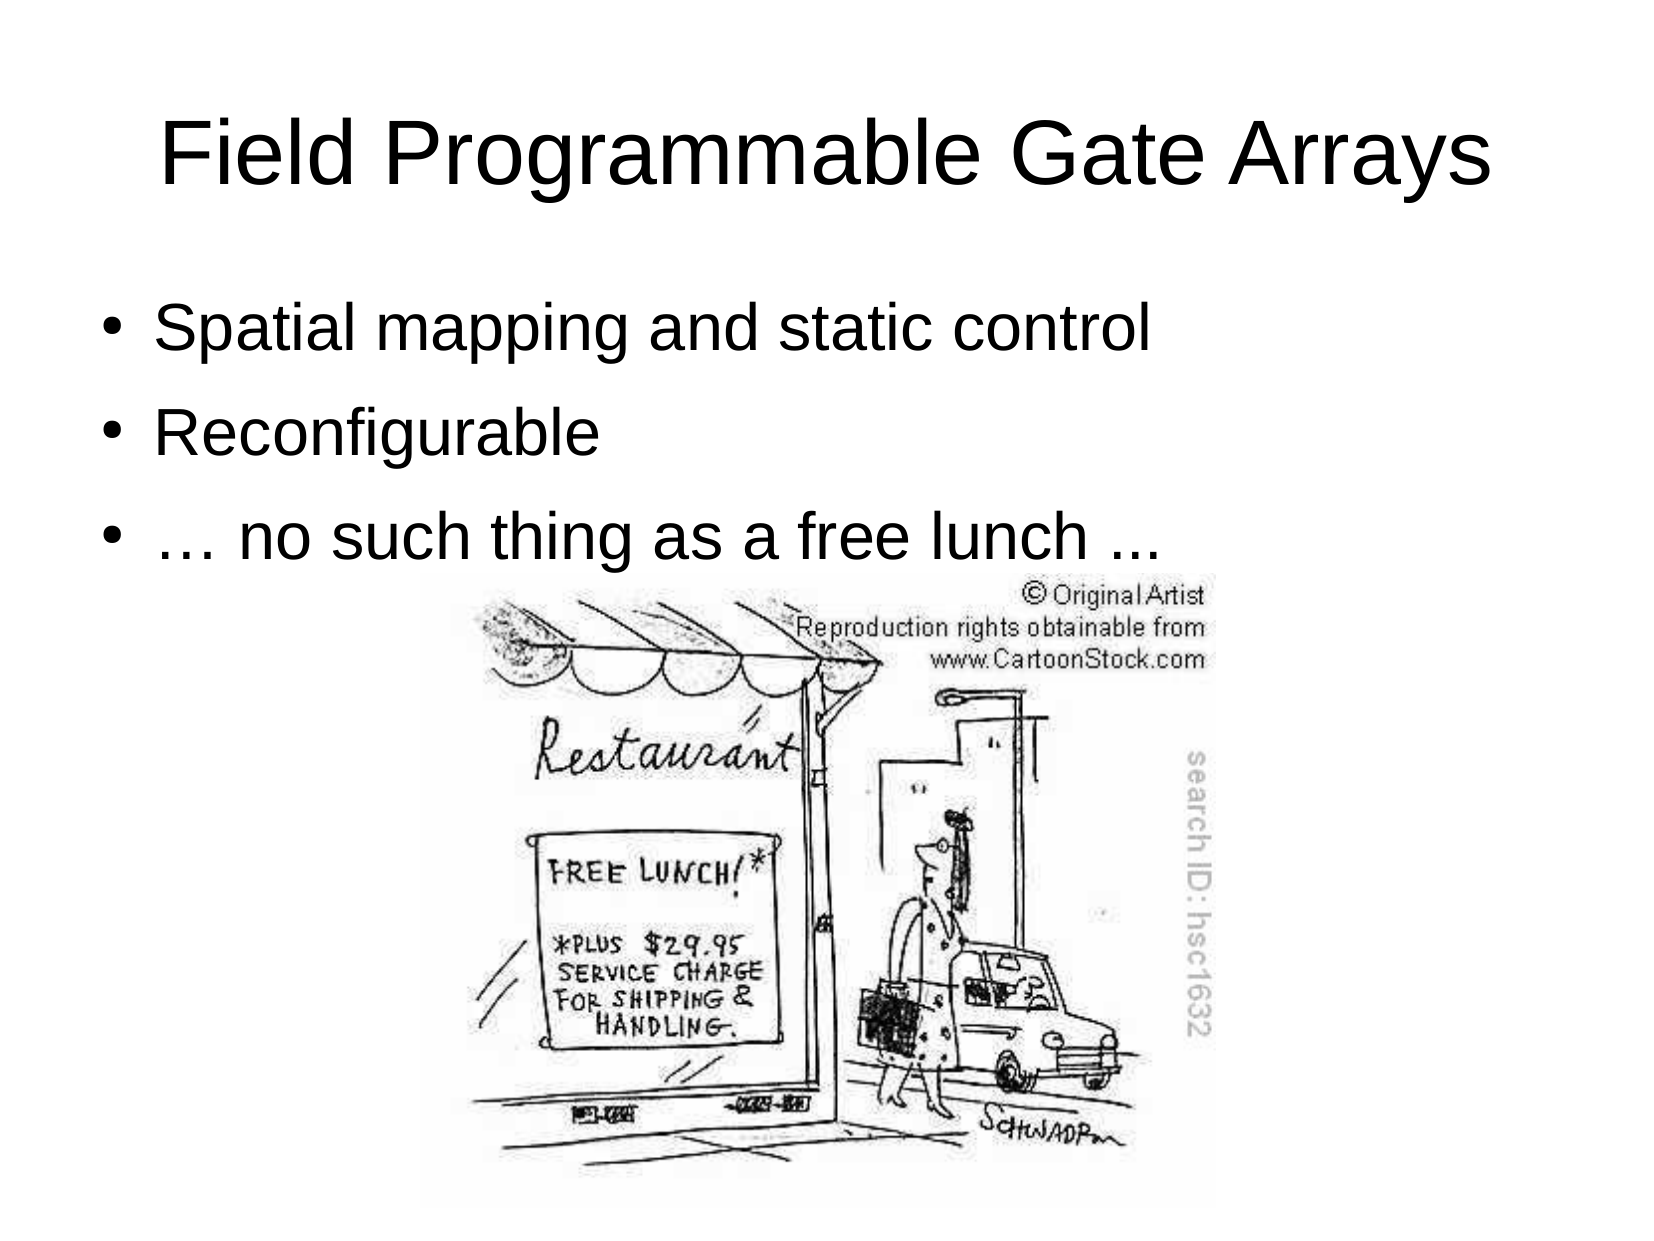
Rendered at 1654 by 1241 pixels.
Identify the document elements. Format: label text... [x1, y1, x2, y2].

title Field Programmable Gate Arrays [82, 49, 1571, 257]
picture [420, 573, 1216, 1208]
list Spatial mapping and static control Reconfigurable … no such thing as a free lunch ... [82, 290, 1538, 1010]
